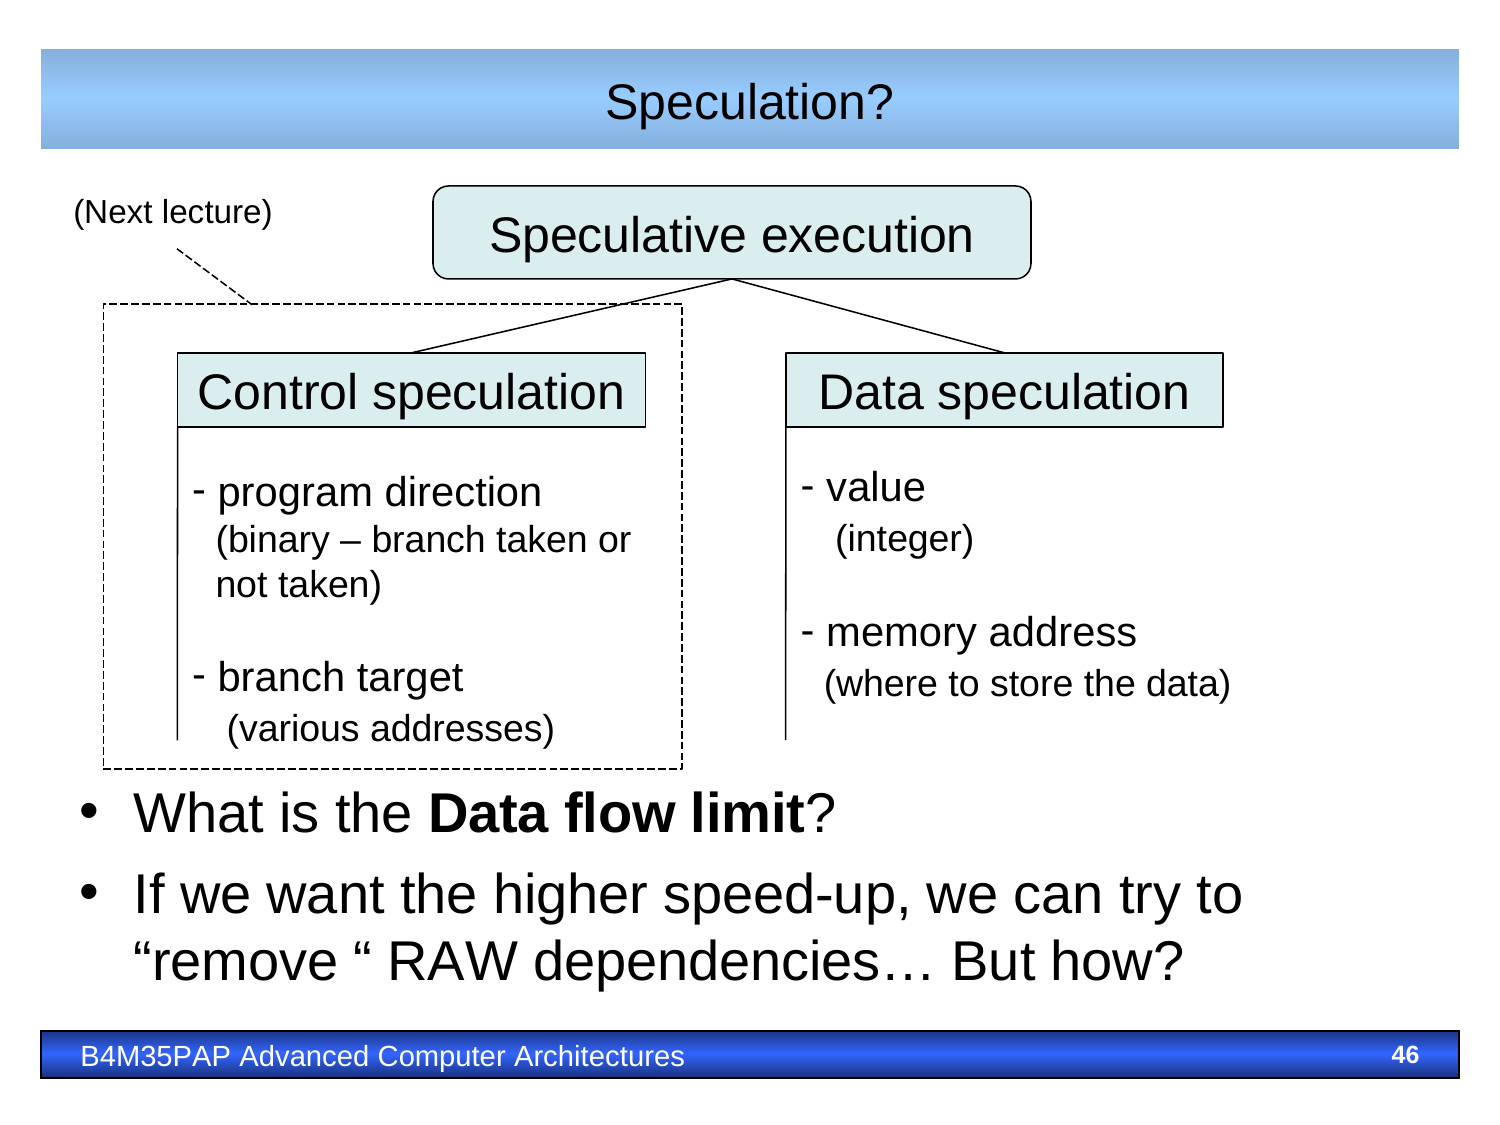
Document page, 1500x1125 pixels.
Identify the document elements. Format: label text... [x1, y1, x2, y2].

text_box Control speculation [177, 352, 646, 427]
text_box Data speculation [785, 352, 1224, 427]
text_box (Next lecture) [58, 172, 397, 250]
text_box Speculative execution [432, 185, 1031, 279]
text_box program direction (binary – branch taken or not taken) branch target (various addresses) [177, 475, 683, 740]
list What is the Data flow limit? If we want the higher speed-up, we can try to “remove “ RAW dependencies… But how? [64, 768, 1459, 1000]
title Speculation? [41, 49, 1459, 149]
text_box value (integer) memory address (where to store the data) [785, 475, 1291, 740]
